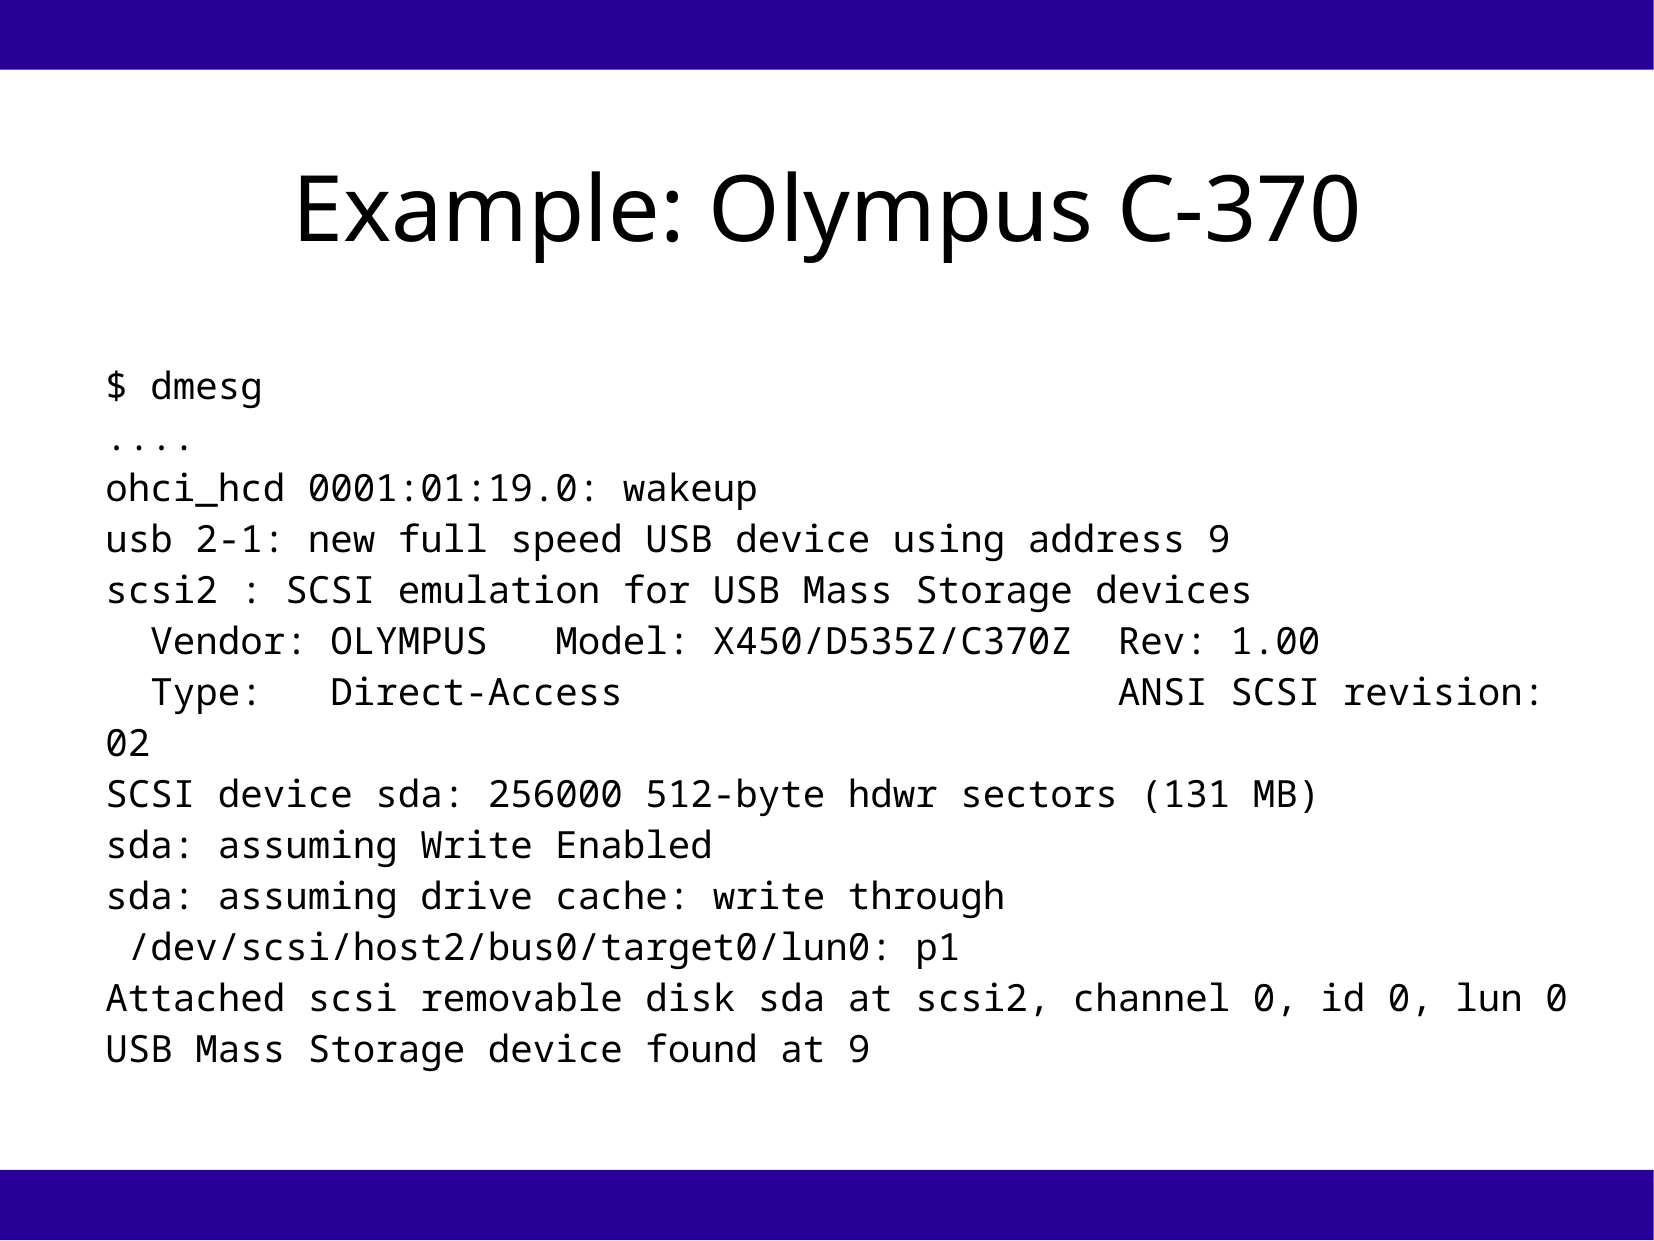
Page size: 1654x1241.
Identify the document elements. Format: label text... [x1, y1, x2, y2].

title Example: Olympus C-370 [121, 102, 1534, 311]
text_box $ dmesg .... ohci_hcd 0001:01:19.0: wakeup usb 2-1: new full speed USB device using address 9 scsi2 : SCSI emulation for USB Mass Storage devices Vendor: OLYMPUS Model: X450/D535Z/C370Z Rev: 1.00 Type: Direct-Access ANSI SCSI revision: 02 SCSI device sda: 256000 512-byte hdwr sectors (131 MB) sda: assuming Write Enabled sda: assuming drive cache: write through /dev/scsi/host2/bus0/target0/lun0: p1 Attached scsi removable disk sda at scsi2, channel 0, id 0, lun 0 USB Mass Storage device found at 9 [105, 359, 1579, 1011]
